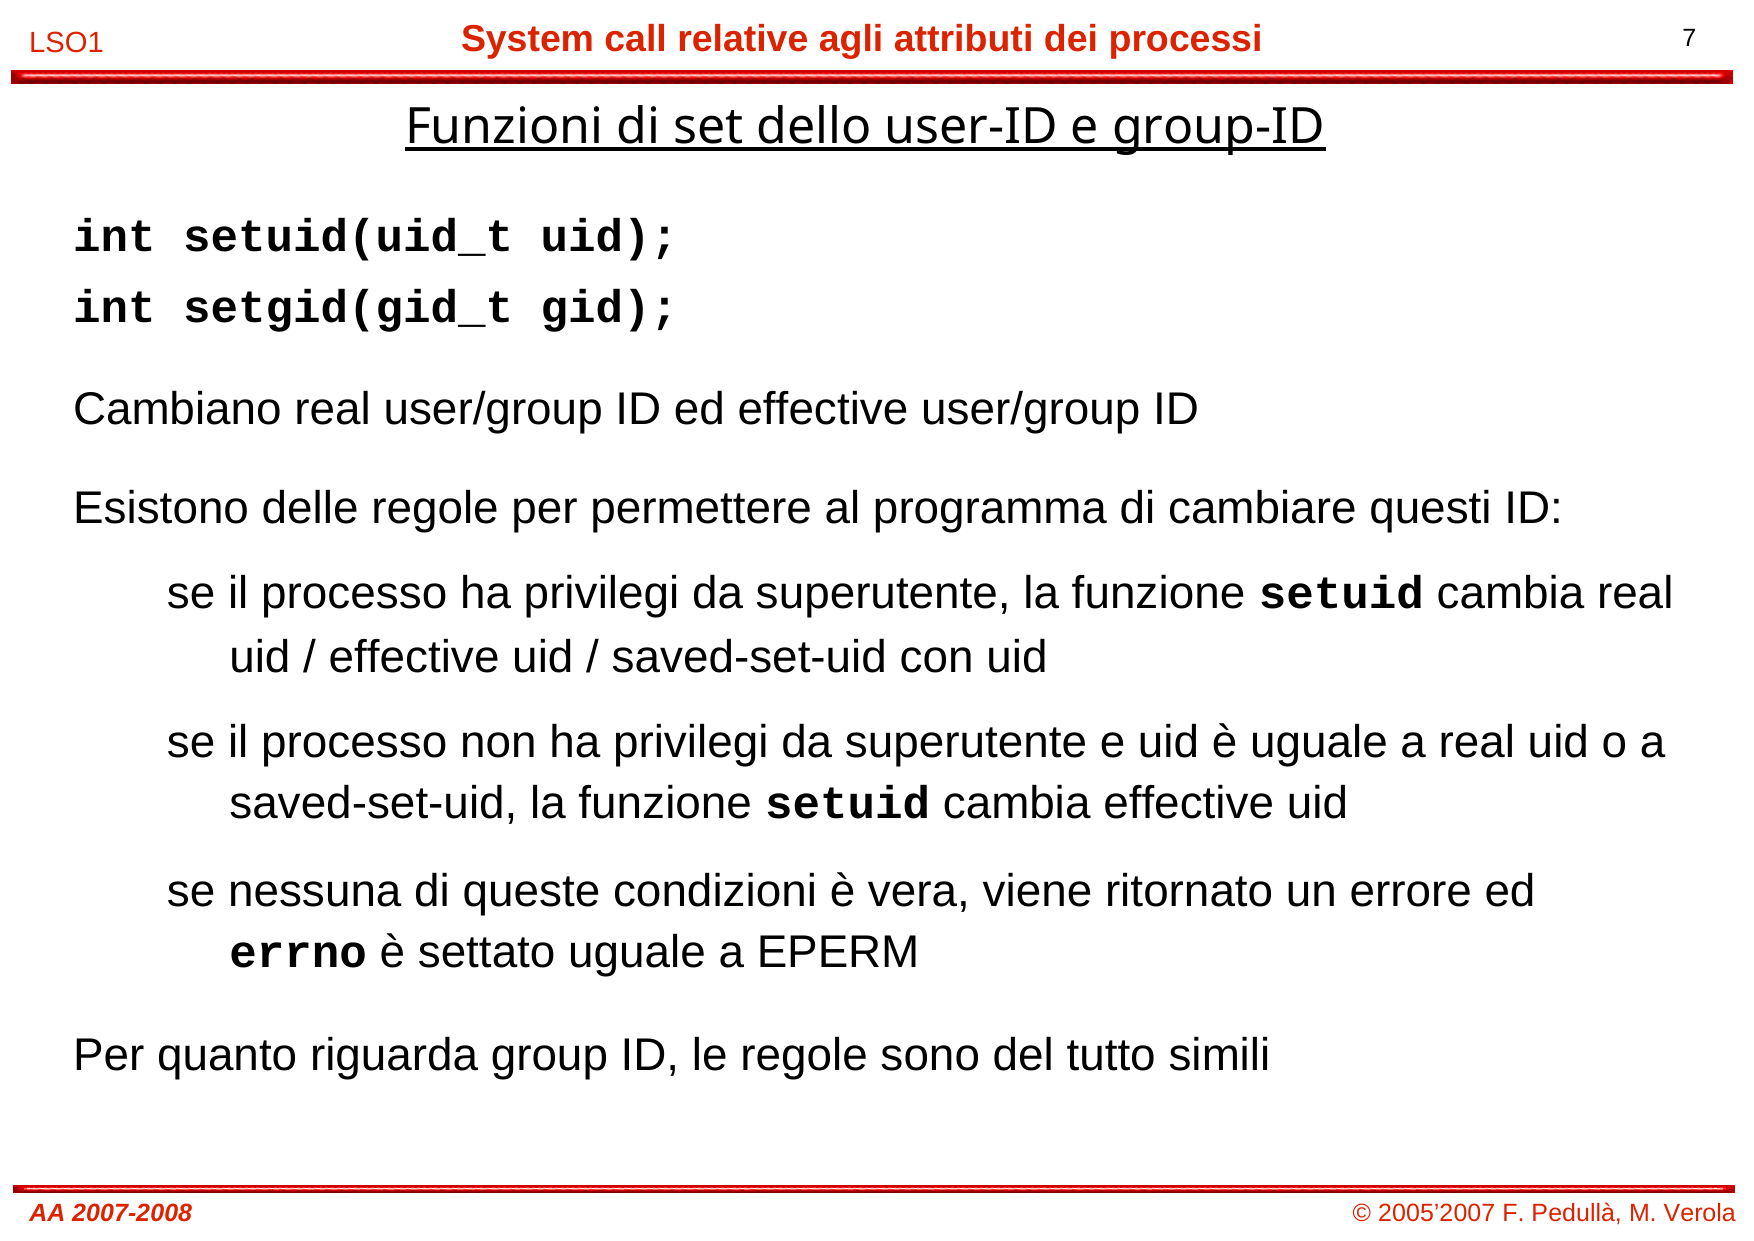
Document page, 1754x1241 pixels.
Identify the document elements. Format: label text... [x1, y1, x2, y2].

list int setuid(uid_t uid); int setgid(gid_t gid); Cambiano real user/group ID ed effective user/group ID Esistono delle regole per permettere al programma di cambiare questi ID: se il processo ha privilegi da superutente, la funzione setuid cambia real uid / effective uid / saved-set-uid con uid se il processo non ha privilegi da superutente e uid è uguale a real uid o a saved-set-uid, la funzione setuid cambia effective uid se nessuna di queste condizioni è vera, viene ritornato un errore ed errno è settato uguale a EPERM Per quanto riguarda group ID, le regole sono del tutto simili [58, 202, 1696, 1088]
picture [13, 1185, 1735, 1193]
title Funzioni di set dello user-ID e group-ID [322, 78, 1408, 174]
picture [11, 70, 1733, 84]
